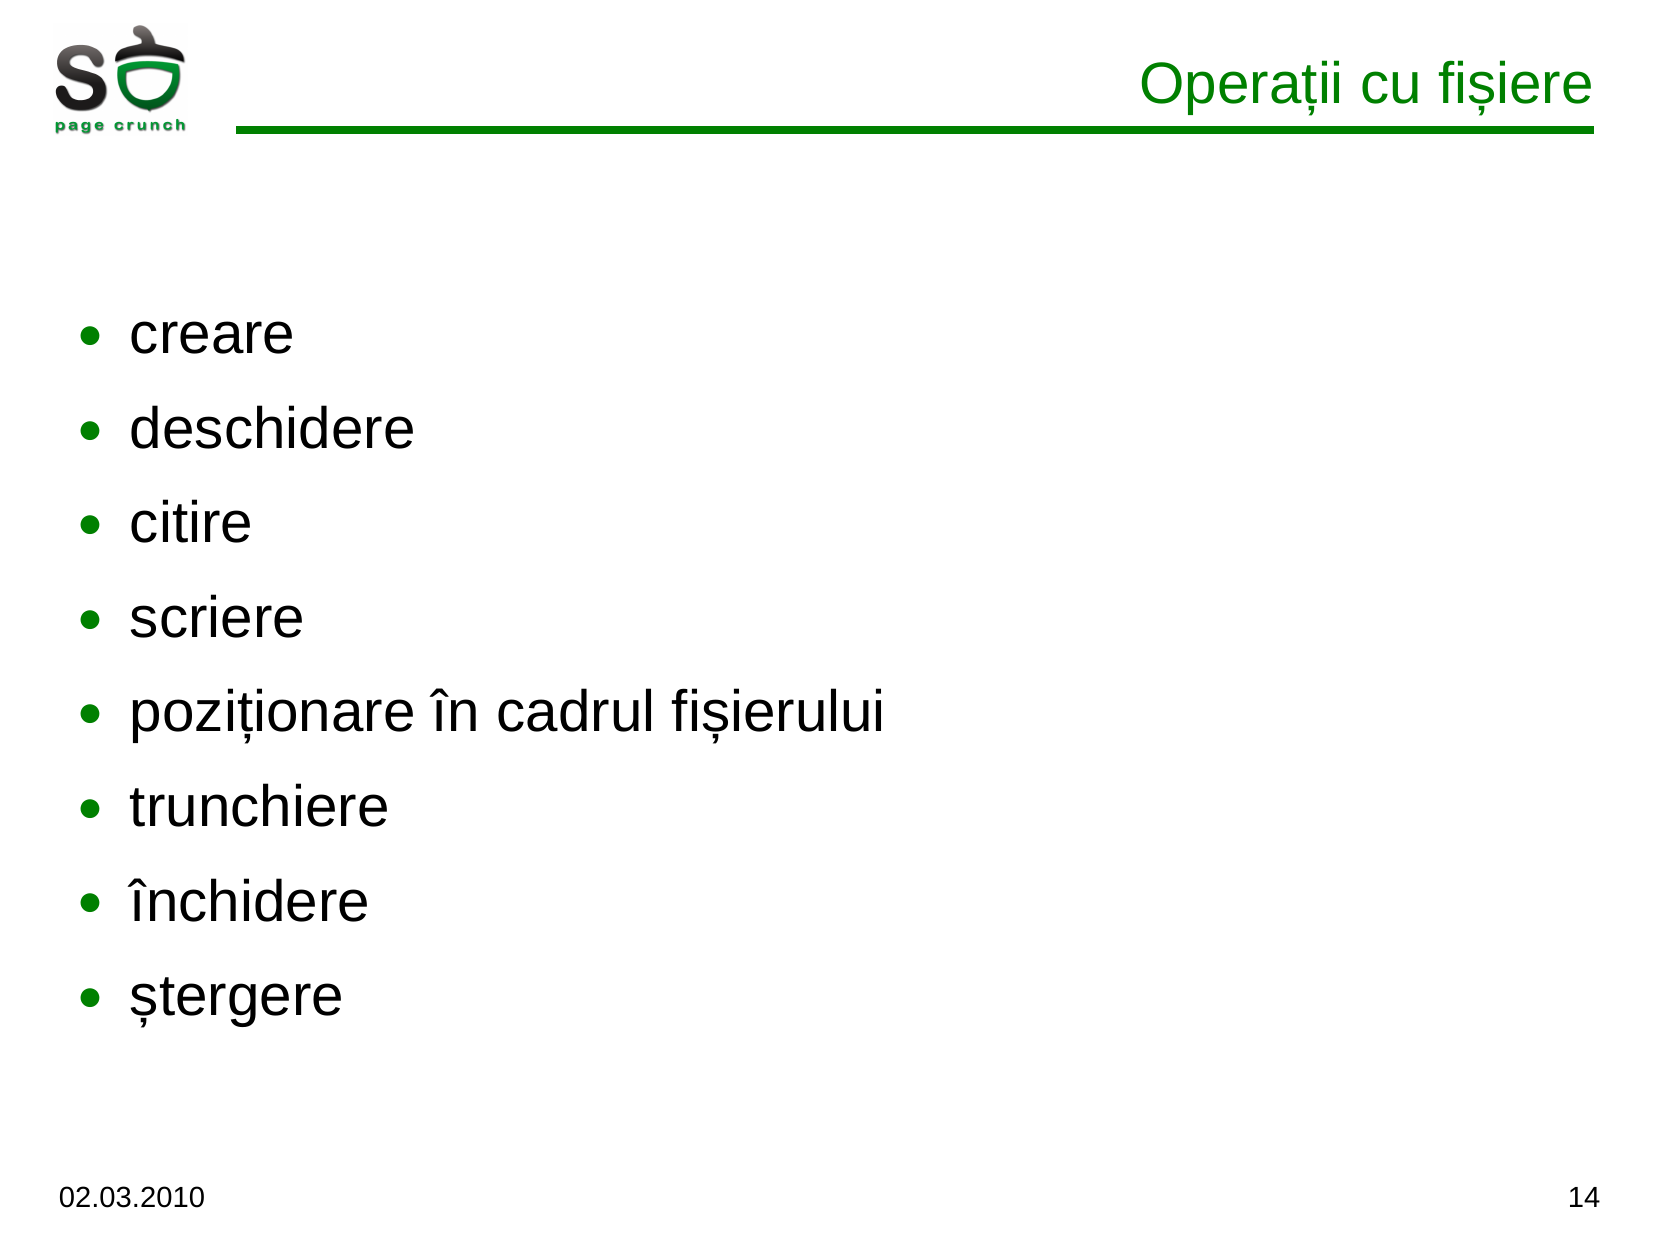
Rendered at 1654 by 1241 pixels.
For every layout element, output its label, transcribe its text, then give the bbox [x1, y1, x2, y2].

list creare deschidere citire scriere poziționare în cadrul fișierului trunchiere închidere ștergere [59, 177, 1595, 1152]
picture [53, 23, 188, 136]
title Operații cu fișiere [236, 49, 1595, 119]
